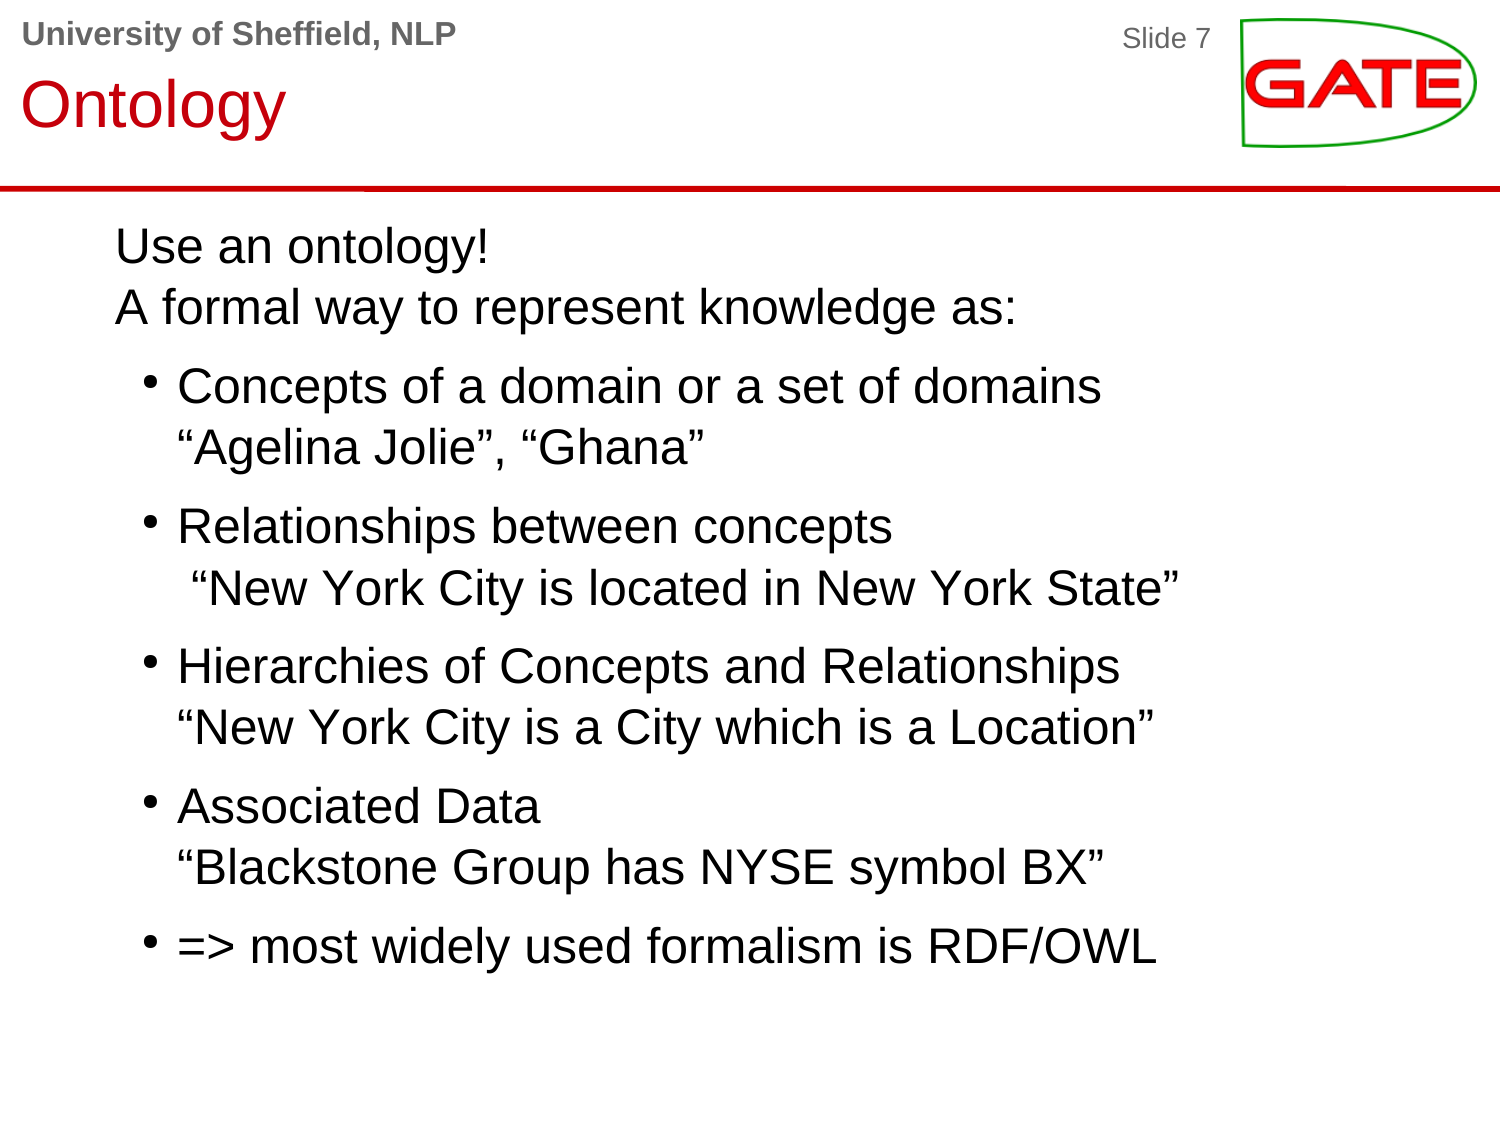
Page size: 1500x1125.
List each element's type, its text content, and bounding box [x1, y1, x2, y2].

title Ontology [20, 44, 1240, 166]
list Use an ontology! A formal way to represent knowledge as: Concepts of a domain or a set of domains “Agelina Jolie”, “Ghana” Relationships between concepts “New York City is located in New York State” Hierarchies of Concepts and Relationships “New York City is a City which is a Location” Associated Data “Blackstone Group has NYSE symbol BX” => most widely used formalism is RDF/OWL [23, 212, 1477, 981]
picture [1240, 18, 1477, 148]
